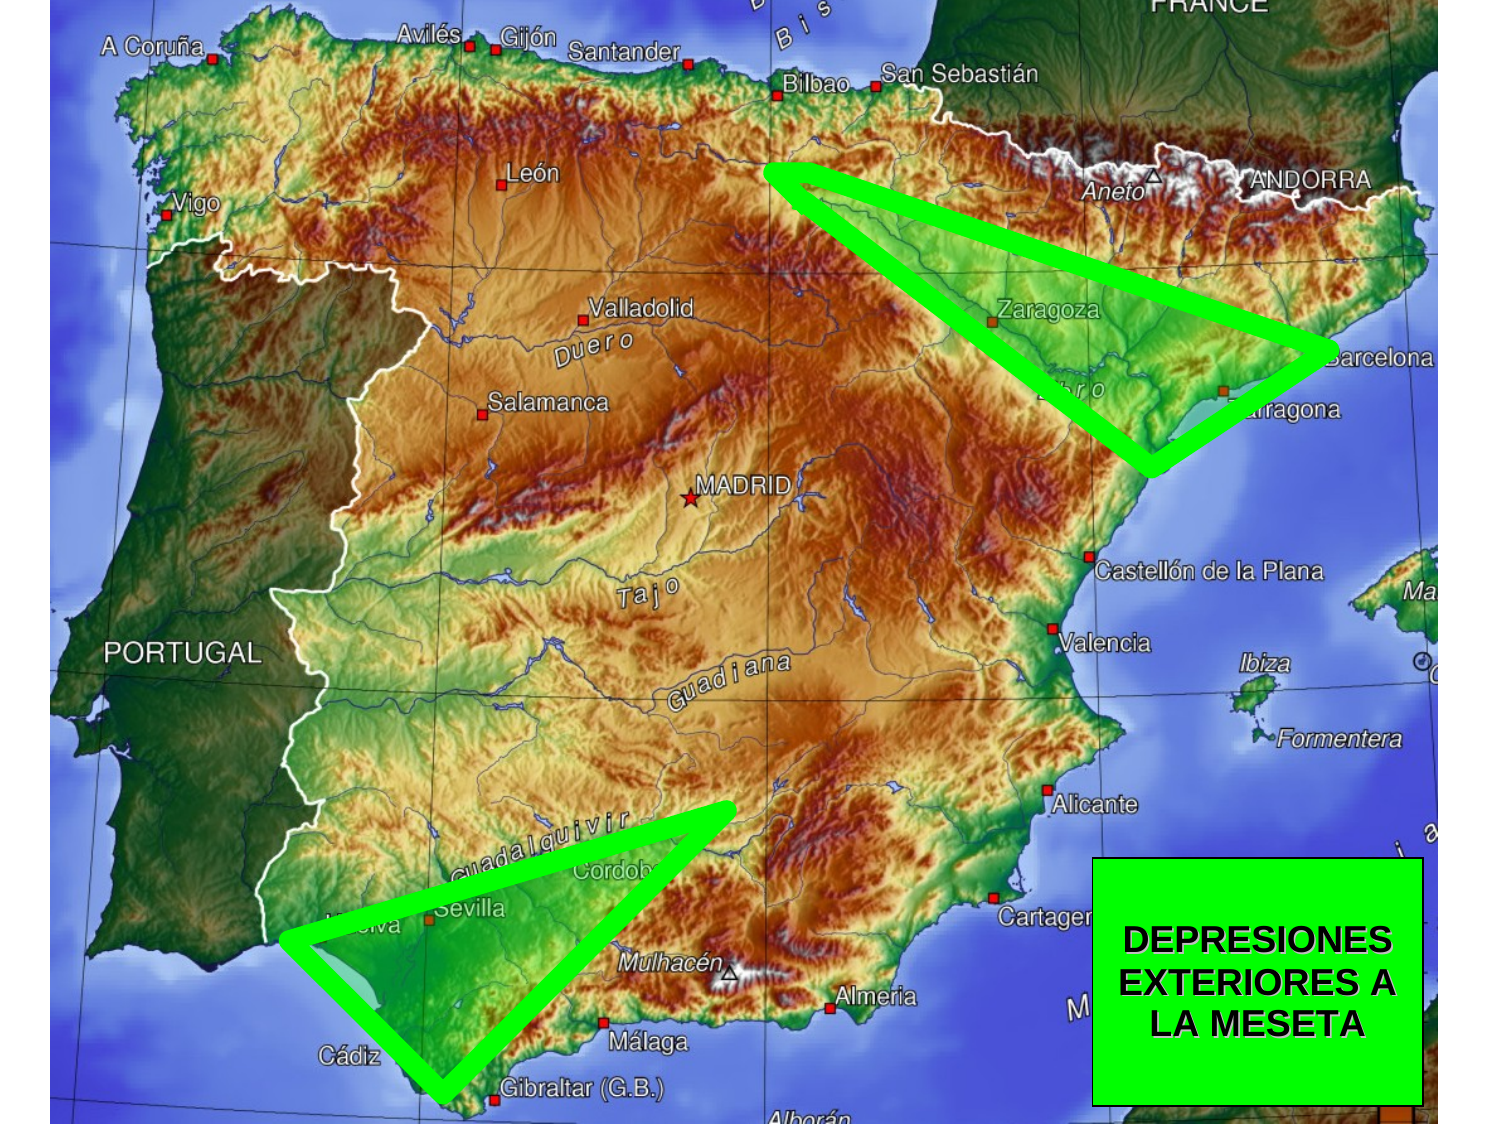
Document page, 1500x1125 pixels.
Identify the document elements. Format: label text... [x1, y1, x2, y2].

text_box [773, 172, 1329, 469]
text_box [289, 810, 727, 1095]
picture [50, 0, 1438, 1124]
text_box DEPRESIONES EXTERIORES A LA MESETA [1092, 857, 1424, 1106]
